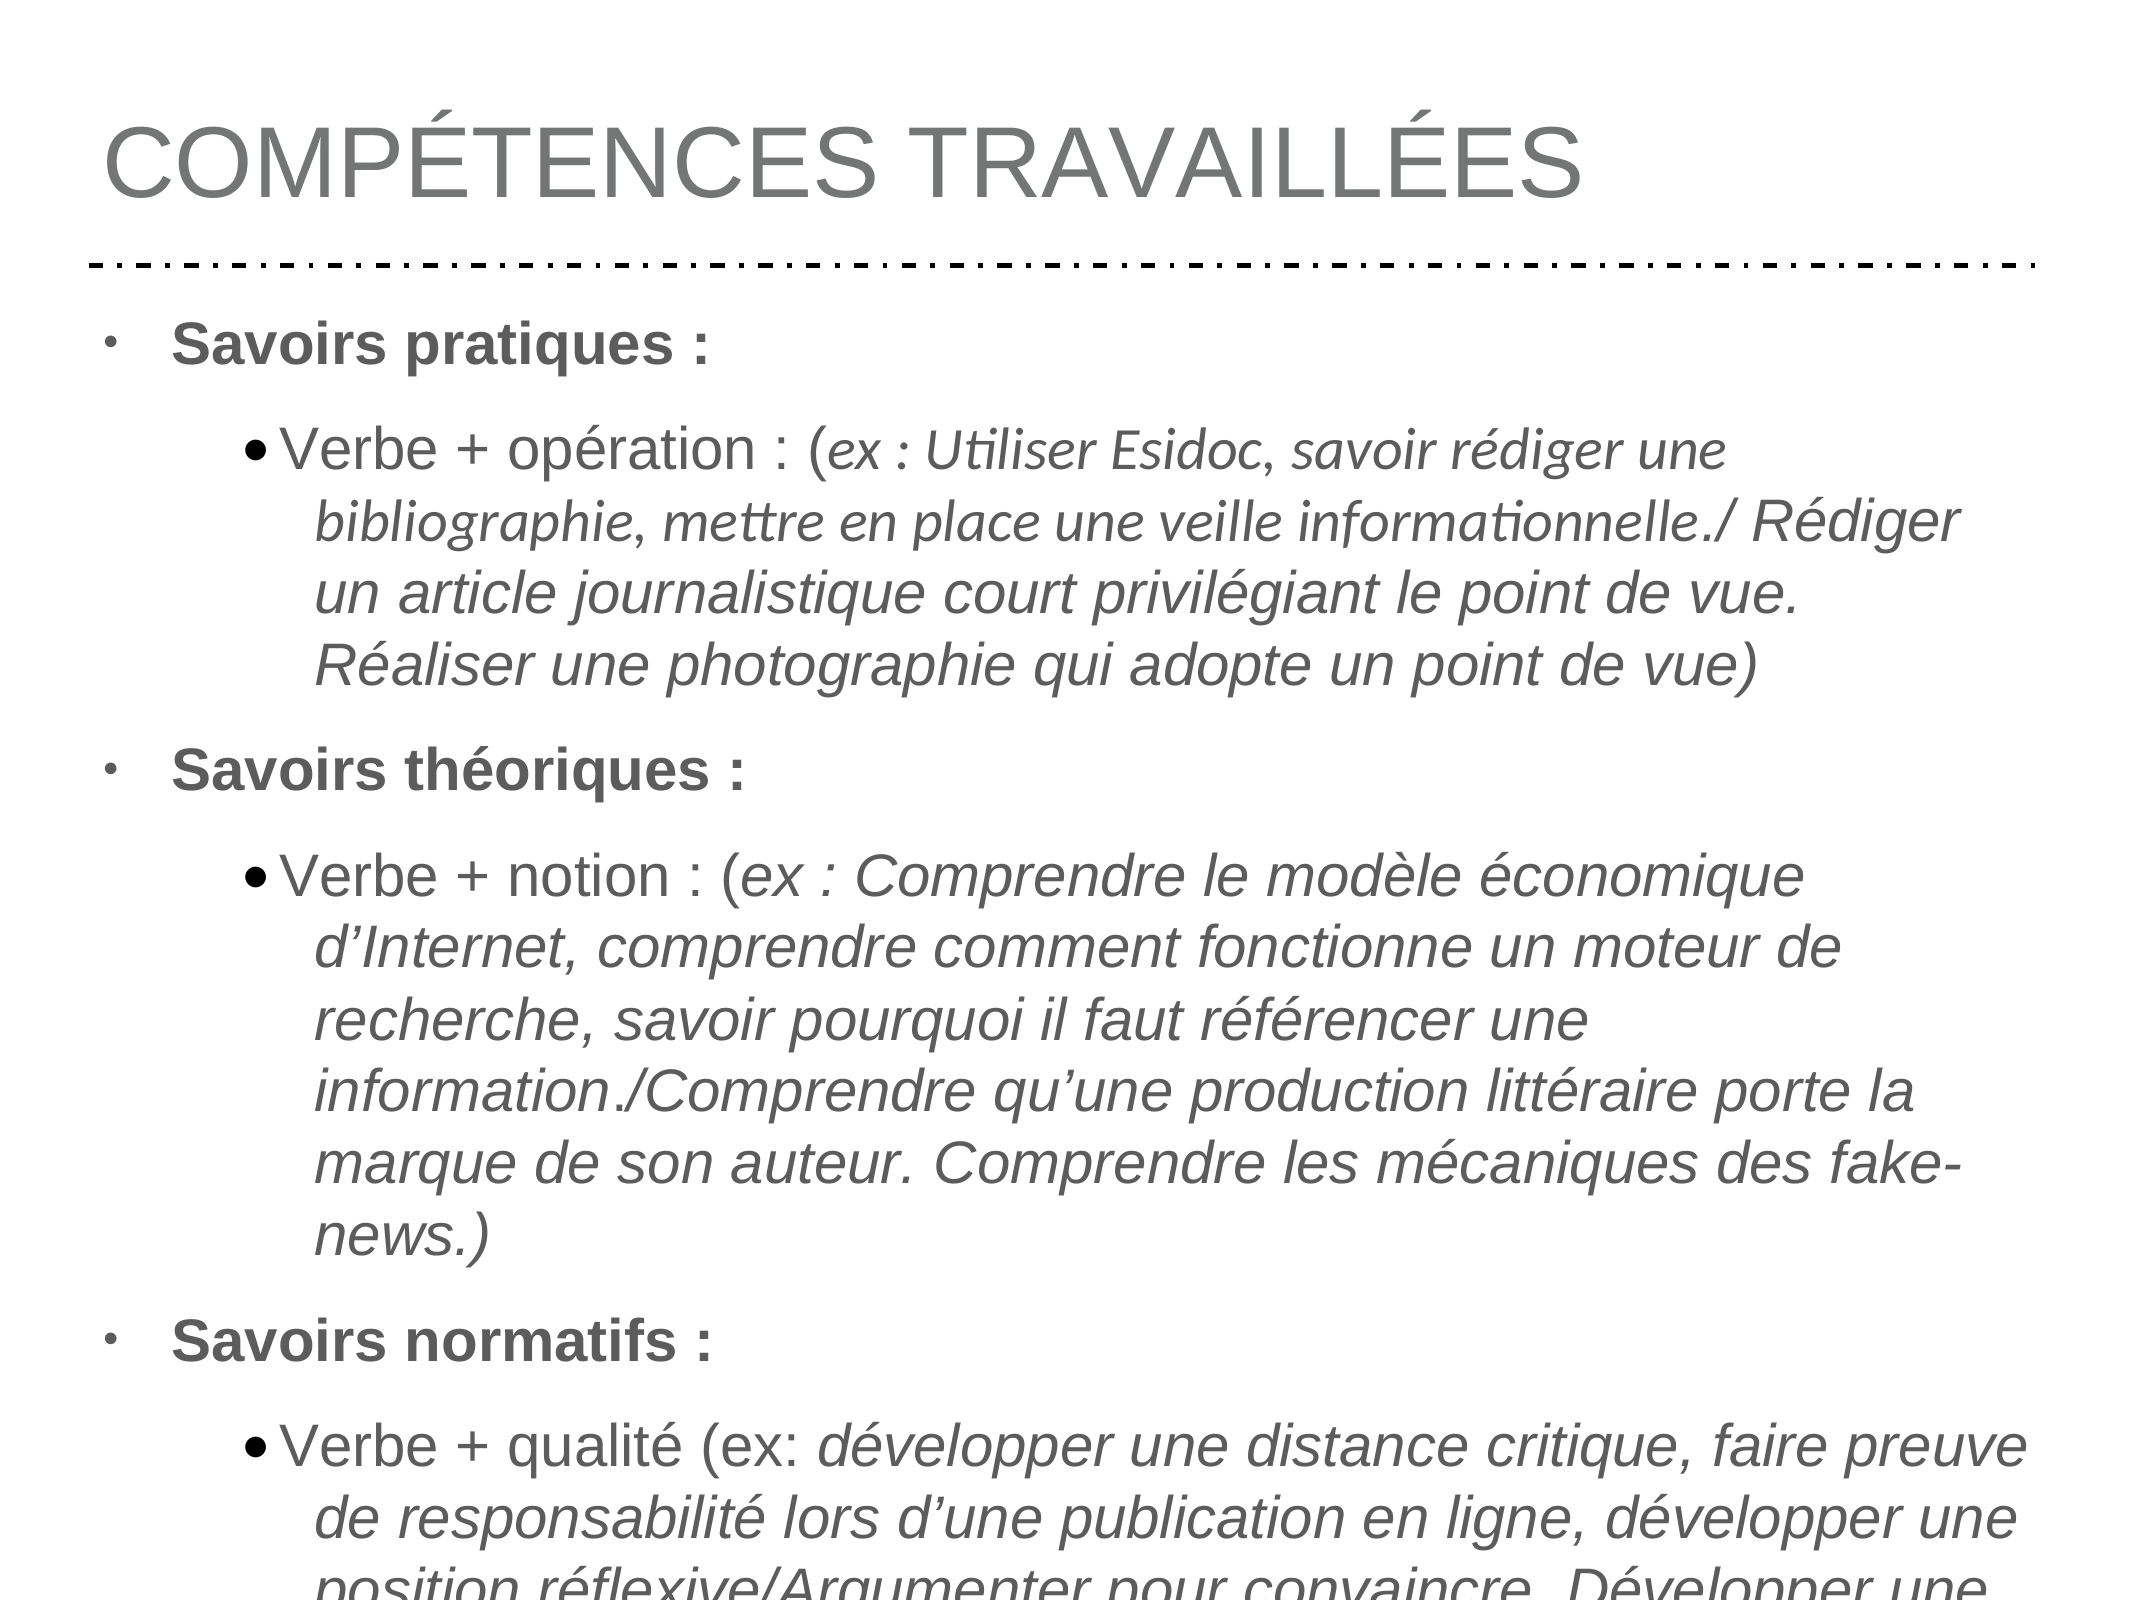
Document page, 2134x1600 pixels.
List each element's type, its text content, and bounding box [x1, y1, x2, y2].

text_box COMPÉTENCES TRAVAILLÉES [94, 89, 2039, 207]
text_box Savoirs pratiques : Verbe + opération : (ex : Utiliser Esidoc, savoir rédiger une bibliographie, mettre en place une veille informationnelle./ Rédiger un article journalistique court privilégiant le point de vue. Réaliser une photographie qui adopte un point de vue) Savoirs théoriques : Verbe + notion : (ex : Comprendre le modèle économique d’Internet, comprendre comment fonctionne un moteur de recherche, savoir pourquoi il faut référencer une information./Comprendre qu’une production littéraire porte la marque de son auteur. Comprendre les mécaniques des fake-news.) Savoirs normatifs : Verbe + qualité (ex: développer une distance critique, faire preuve de responsabilité lors d’une publication en ligne, développer une position réflexive/Argumenter pour convaincre. Développer une distance critique. faire preuve de responsabilité lors d’une publication en ligne. ) [94, 296, 2039, 1481]
